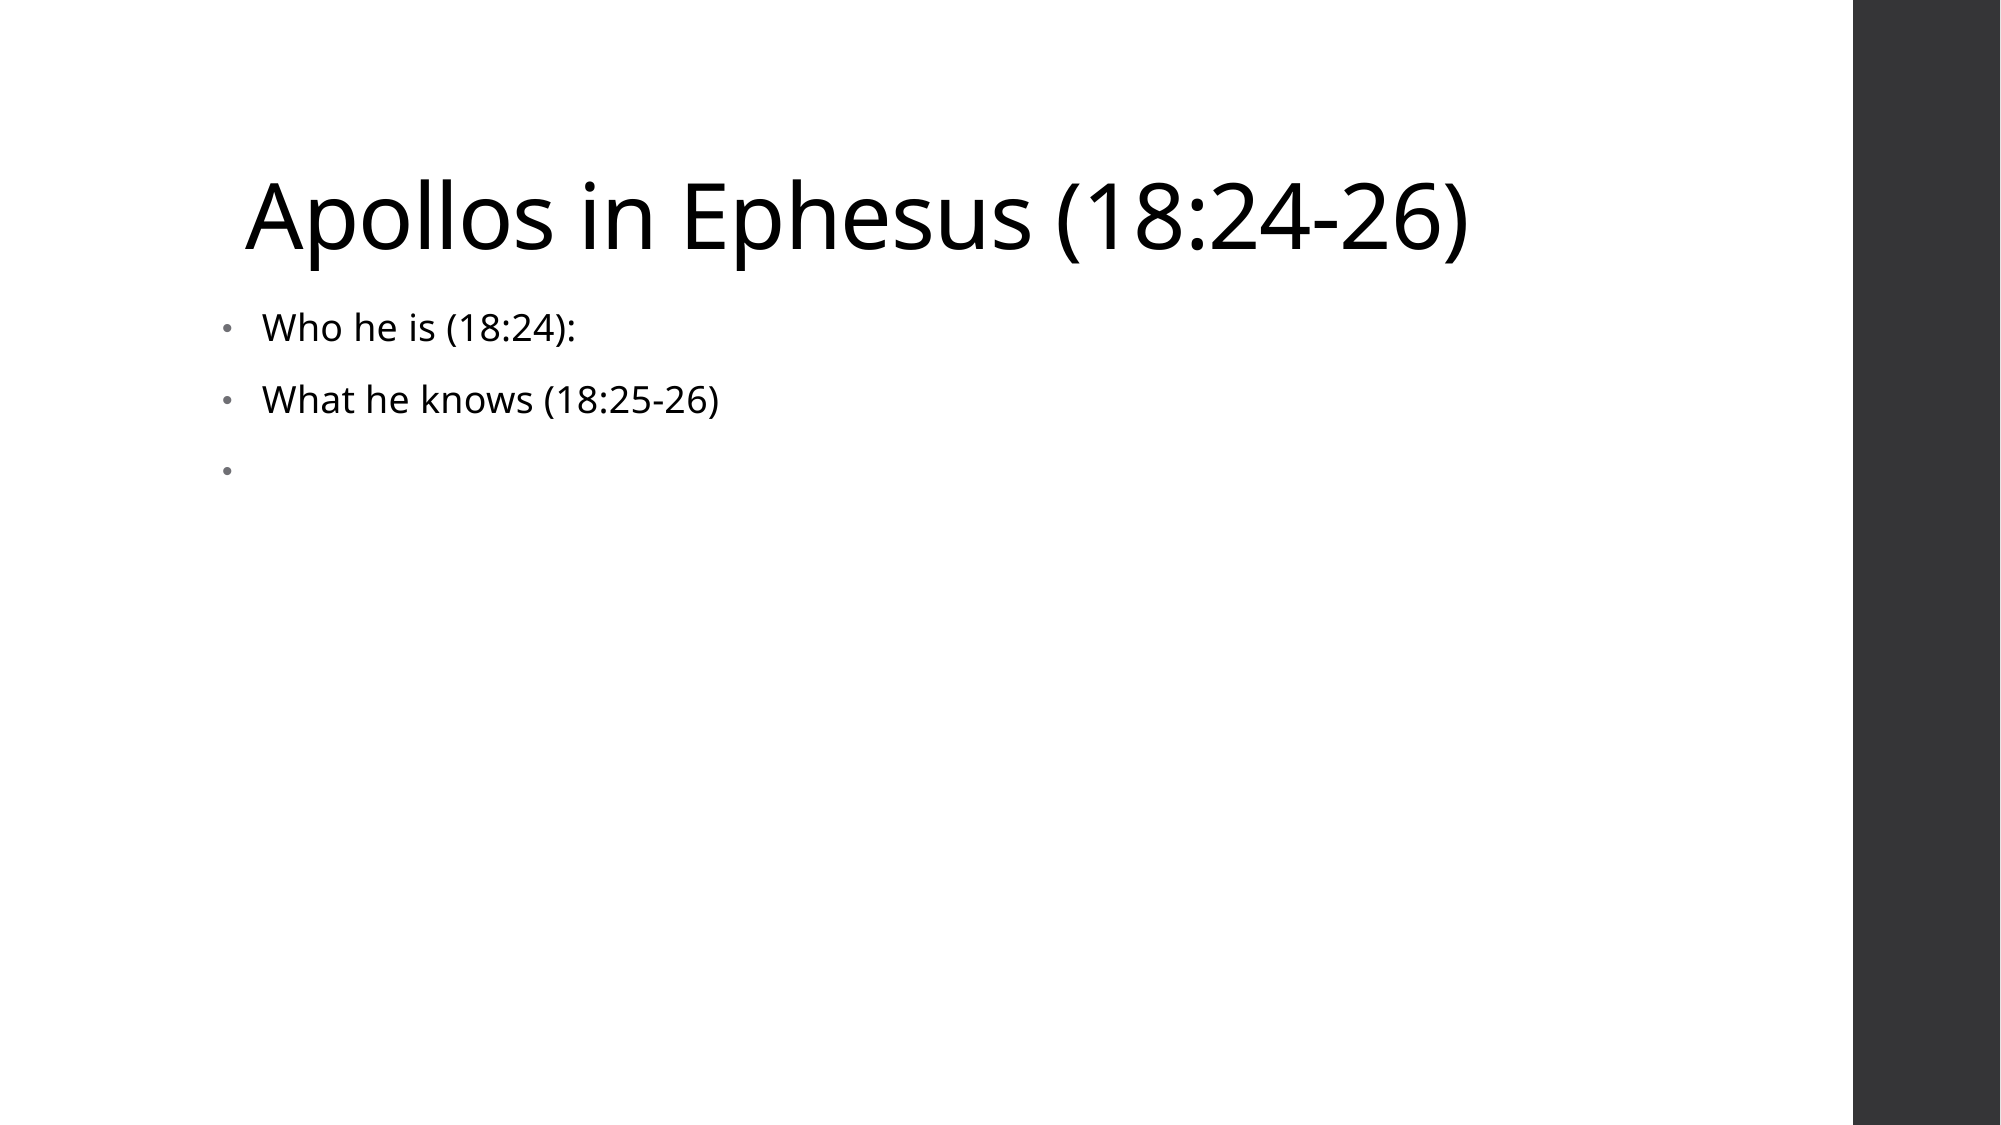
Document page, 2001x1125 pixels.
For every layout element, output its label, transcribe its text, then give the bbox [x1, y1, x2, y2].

title Apollos in Ephesus (18:24-26) [206, 60, 1797, 278]
list Who he is (18:24): What he knows (18:25-26) [206, 299, 1617, 1014]
